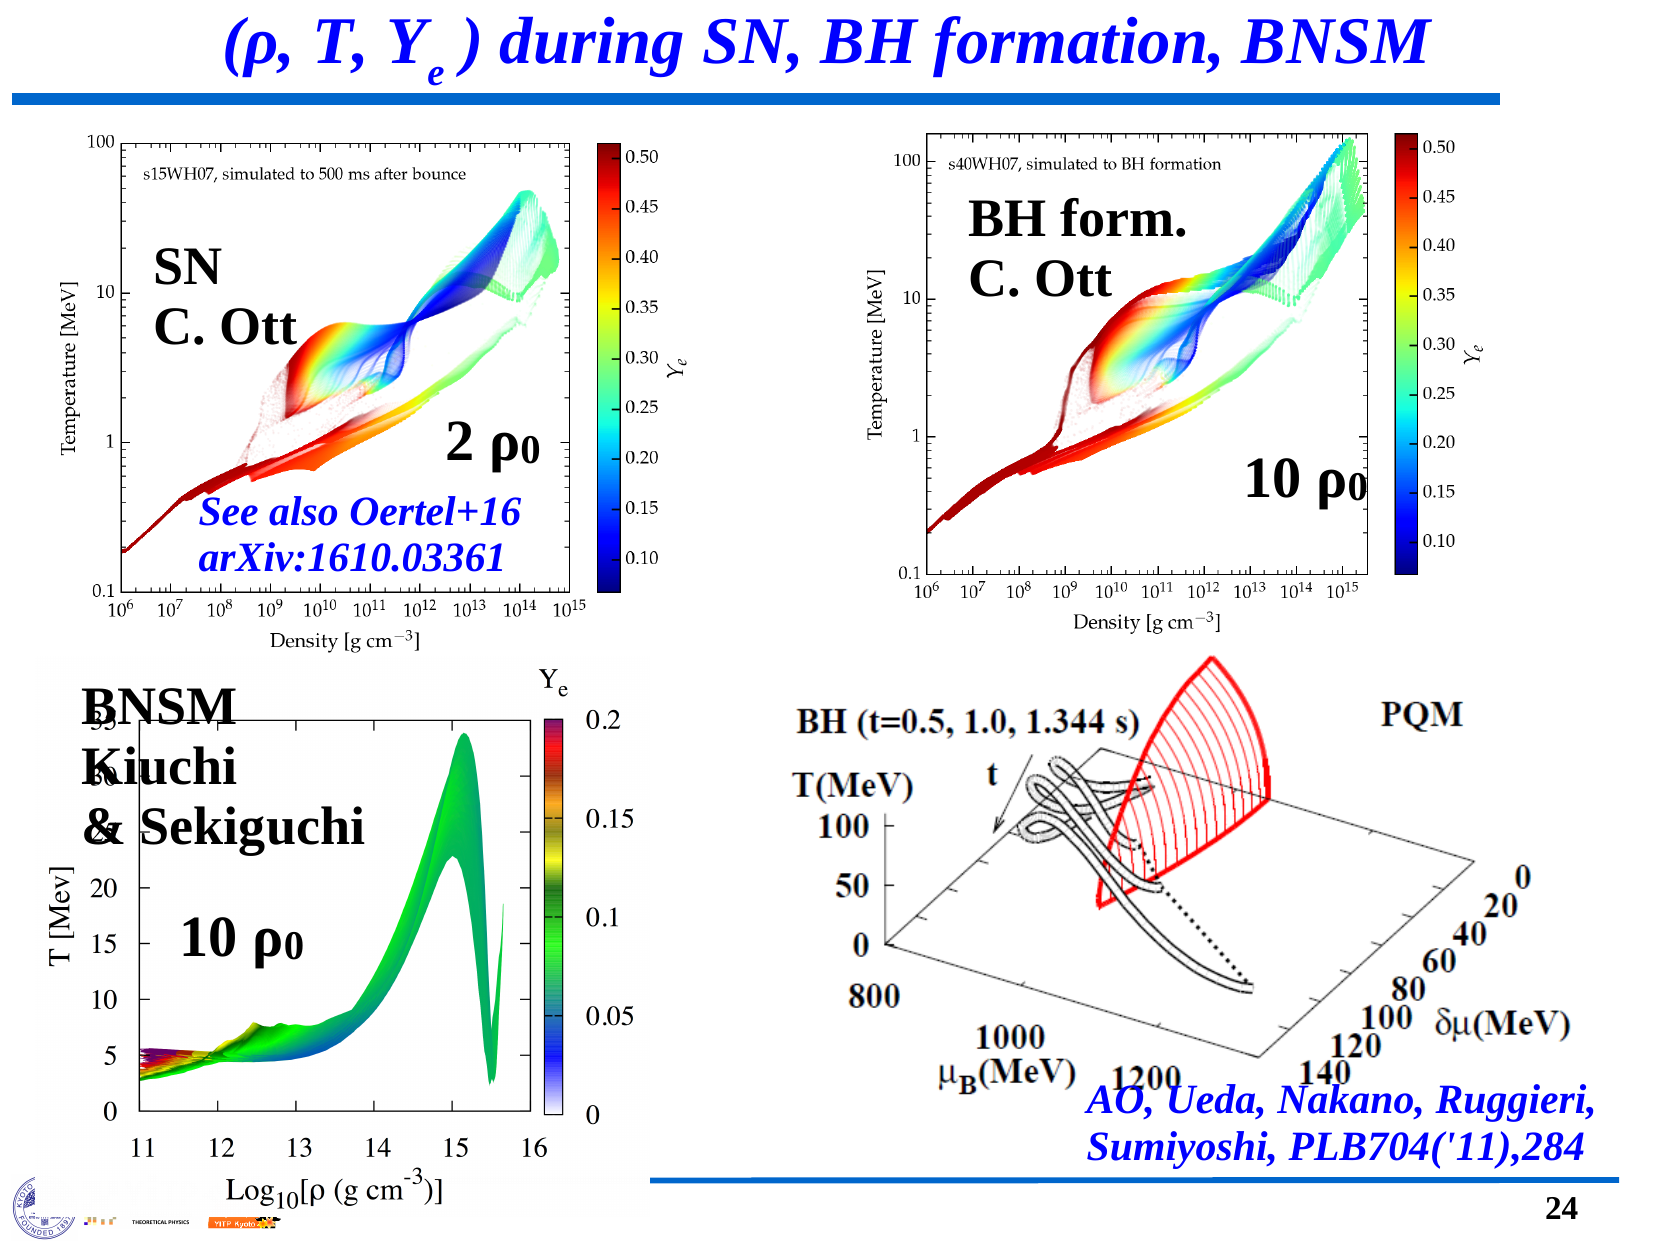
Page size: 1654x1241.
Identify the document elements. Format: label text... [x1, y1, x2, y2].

text_box 10 ρ0 [179, 904, 353, 984]
title (ρ, T, Ye ) during SN, BH formation, BNSM [0, 0, 1654, 99]
text_box 2 ρ0 [445, 408, 583, 489]
picture [787, 129, 1583, 1100]
text_box 10 ρ0 [1243, 445, 1417, 526]
text_box SN C. Ott [153, 236, 331, 359]
picture [11, 129, 697, 1241]
text_box BNSM Kiuchi & Sekiguchi [81, 676, 367, 861]
text_box See also Oertel+16 arXiv:1610.03361 [198, 488, 558, 592]
text_box BH form. C. Ott [968, 187, 1193, 369]
text_box AO, Ueda, Nakano, Ruggieri, Sumiyoshi, PLB704('11),284 [1086, 1076, 1620, 1171]
